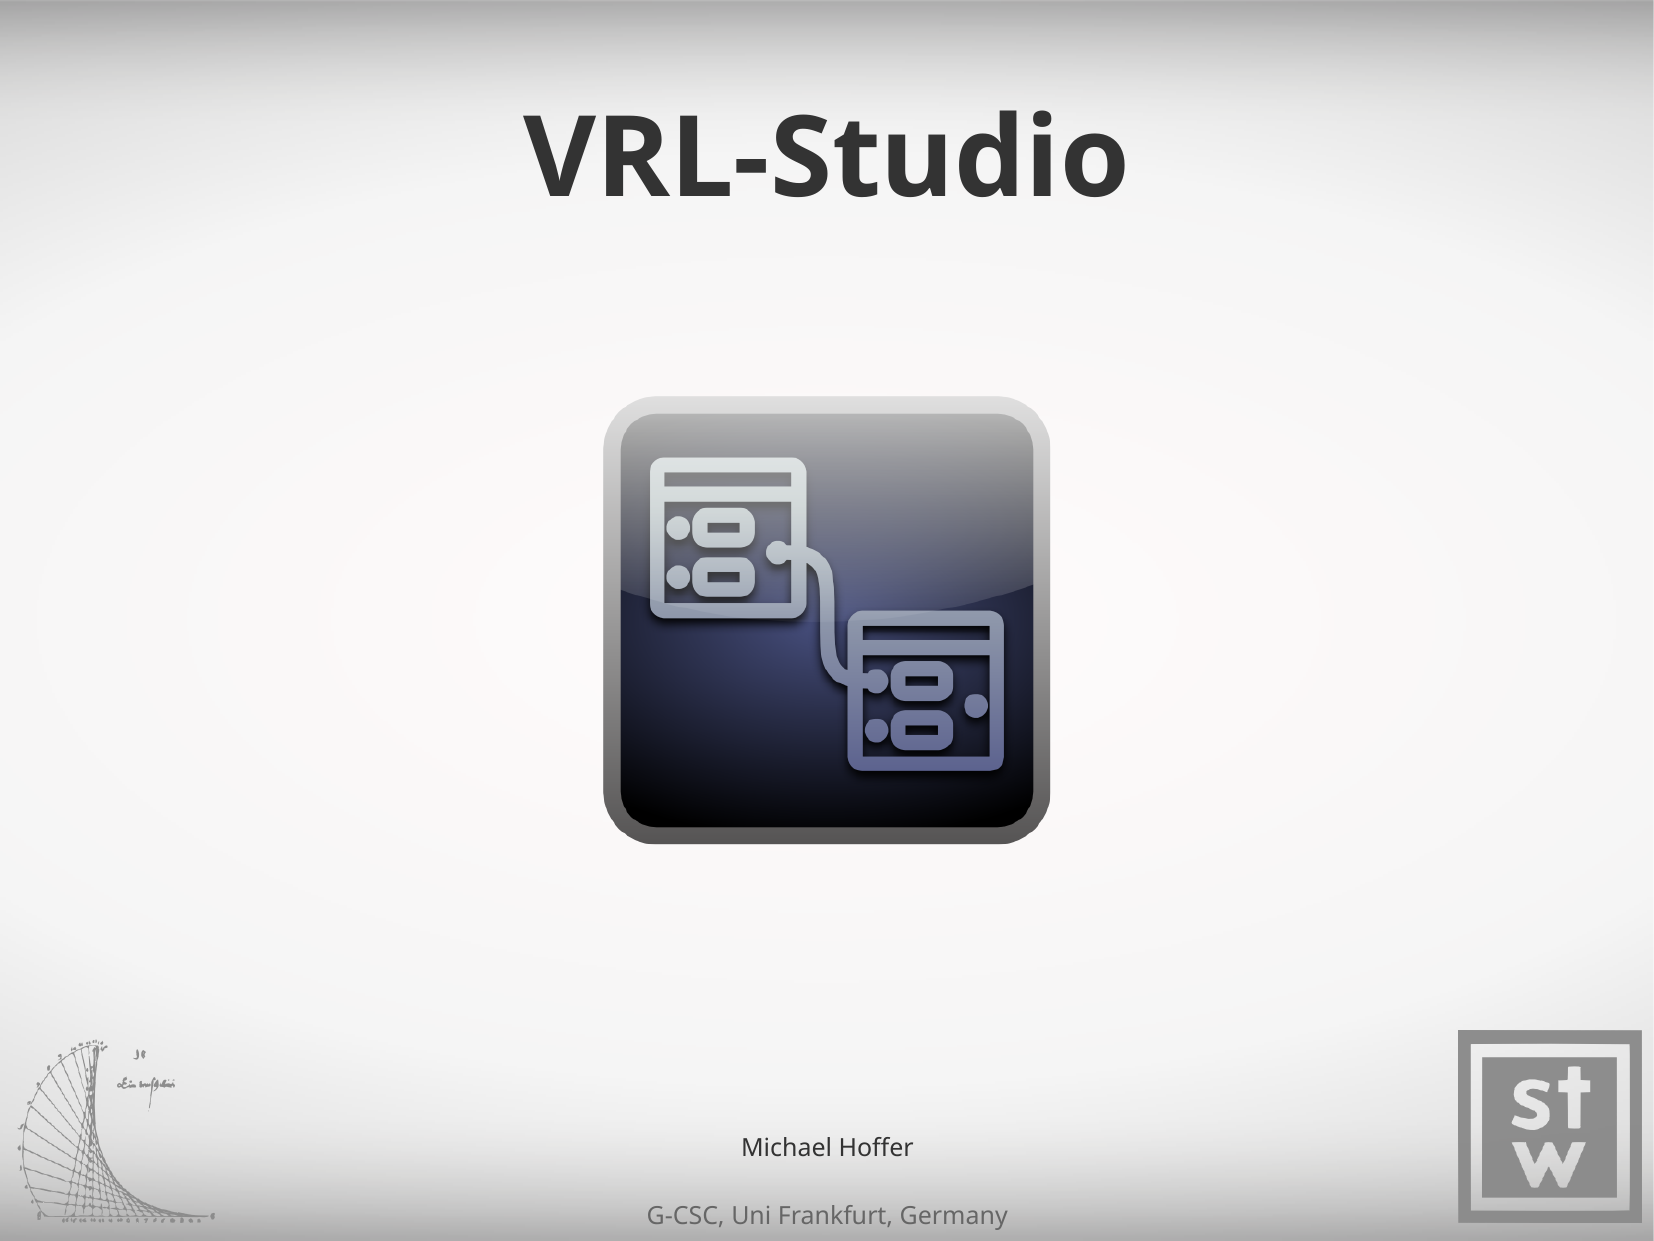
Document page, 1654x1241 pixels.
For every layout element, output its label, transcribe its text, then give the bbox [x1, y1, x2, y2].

title VRL-Studio [82, 49, 1571, 257]
picture [0, 0, 1654, 1241]
